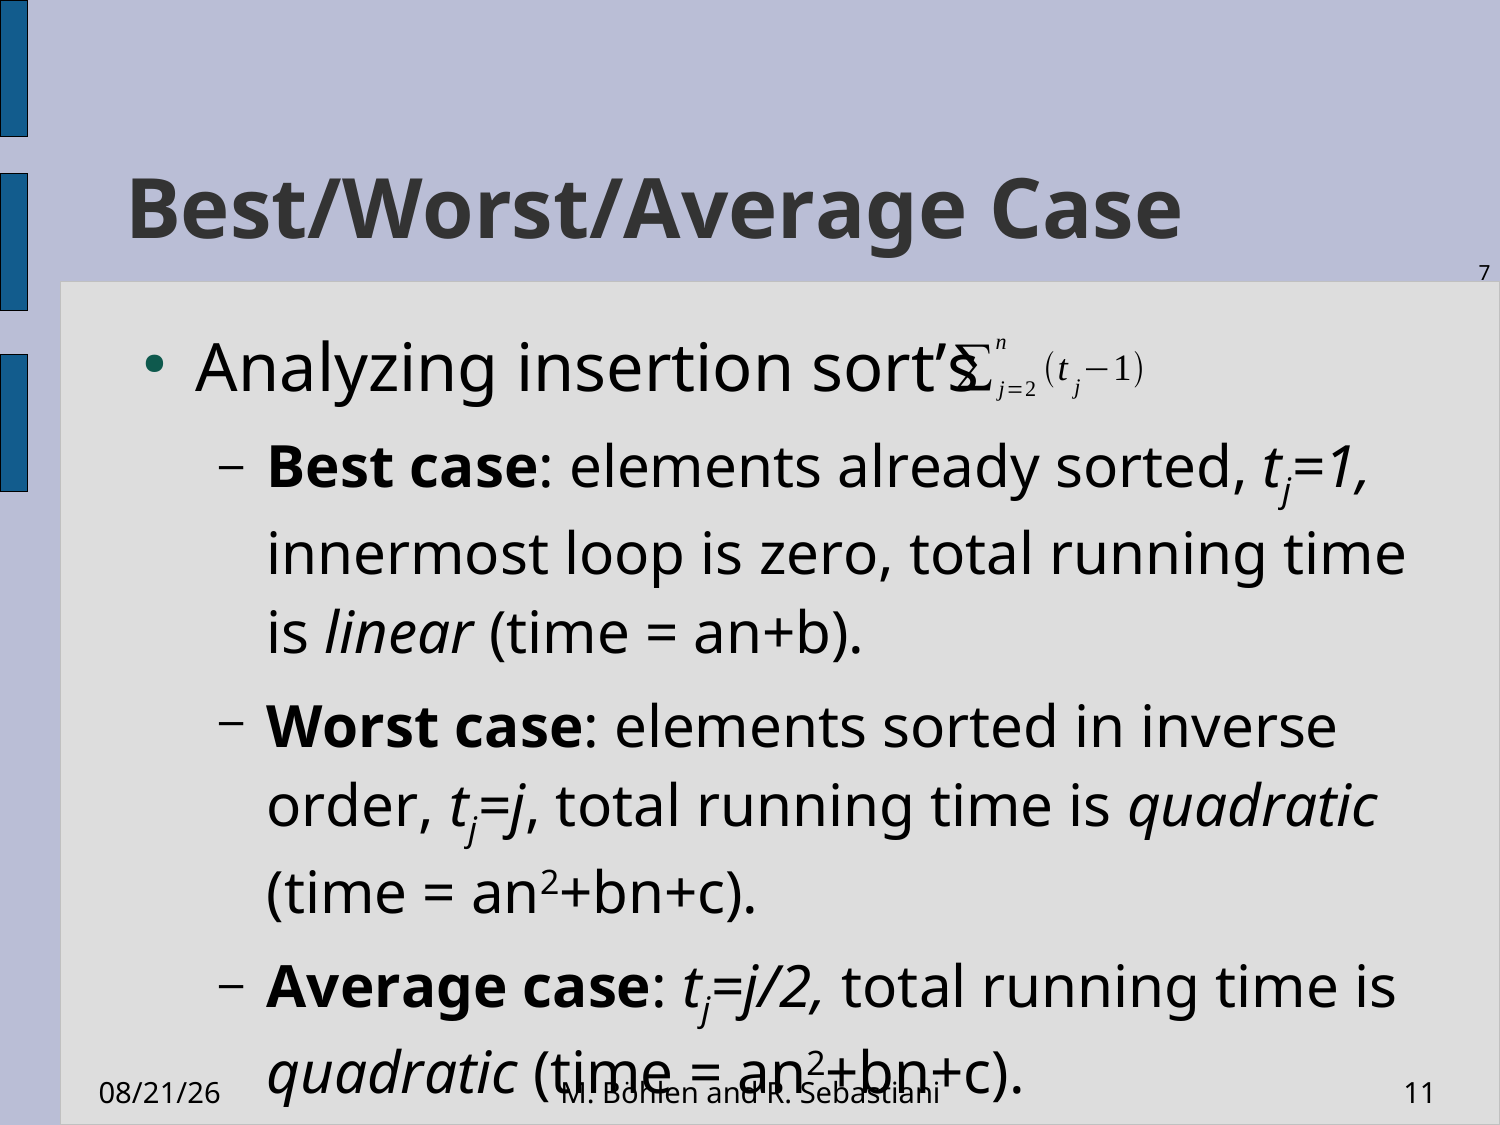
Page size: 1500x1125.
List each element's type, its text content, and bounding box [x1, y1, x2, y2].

chart [946, 324, 1151, 402]
list Analyzing insertion sort’s Best case: elements already sorted, tj=1, innermost loop is zero, total running time is linear (time = an+b). Worst case: elements sorted in inverse order, tj=j, total running time is quadratic (time = an2+bn+c). Average case: tj=j/2, total running time is quadratic (time = an2+bn+c). [110, 312, 1422, 1046]
title Best/Worst/Average Case [110, 67, 1392, 271]
text_box 7 [1478, 261, 1491, 287]
